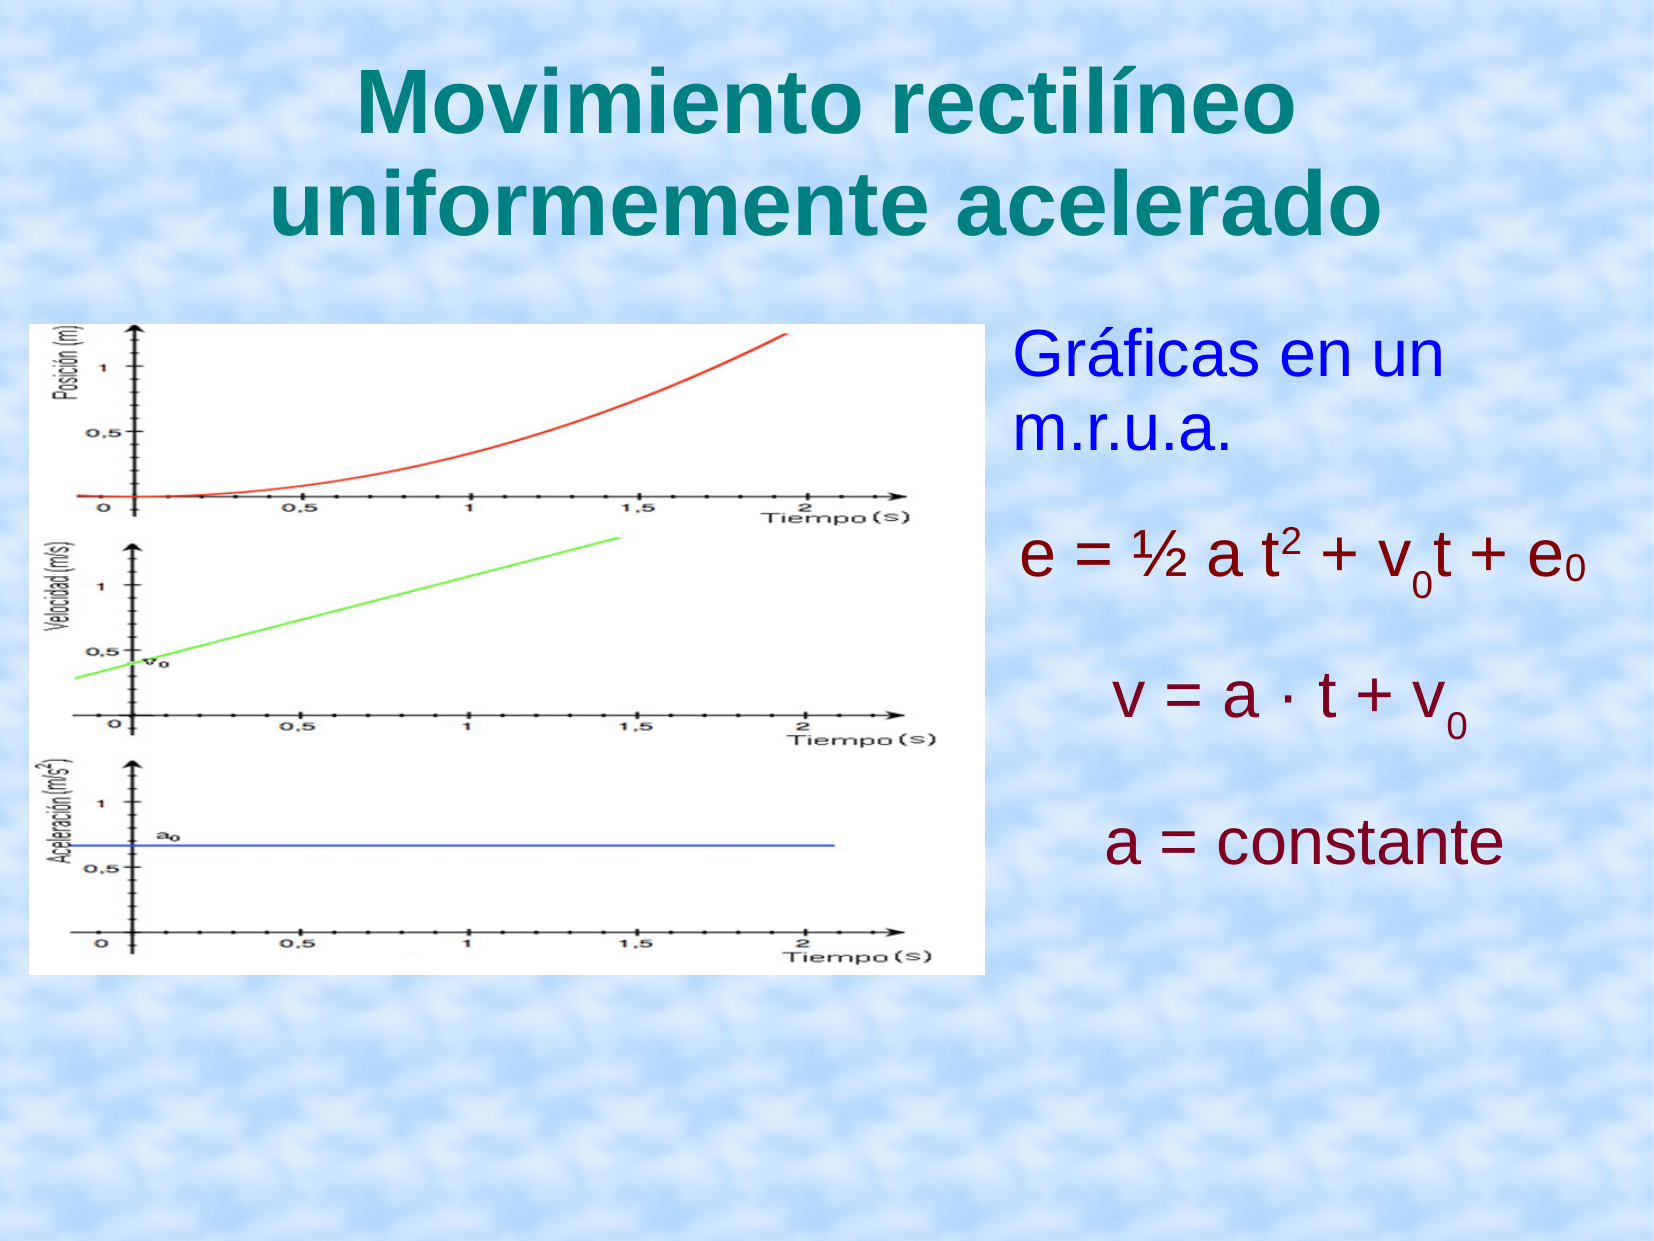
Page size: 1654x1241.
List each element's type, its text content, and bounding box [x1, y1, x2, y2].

picture [0, 0, 1654, 1241]
text_box a = constante [985, 796, 1625, 886]
text_box v = a · t + v0 [985, 709, 1536, 756]
text_box e = ½ a t2 + v0t + e0 [862, 508, 1654, 709]
title Movimiento rectilíneo uniformemente acelerado [82, 49, 1571, 257]
text_box Gráficas en un m.r.u.a. [856, 308, 1565, 473]
